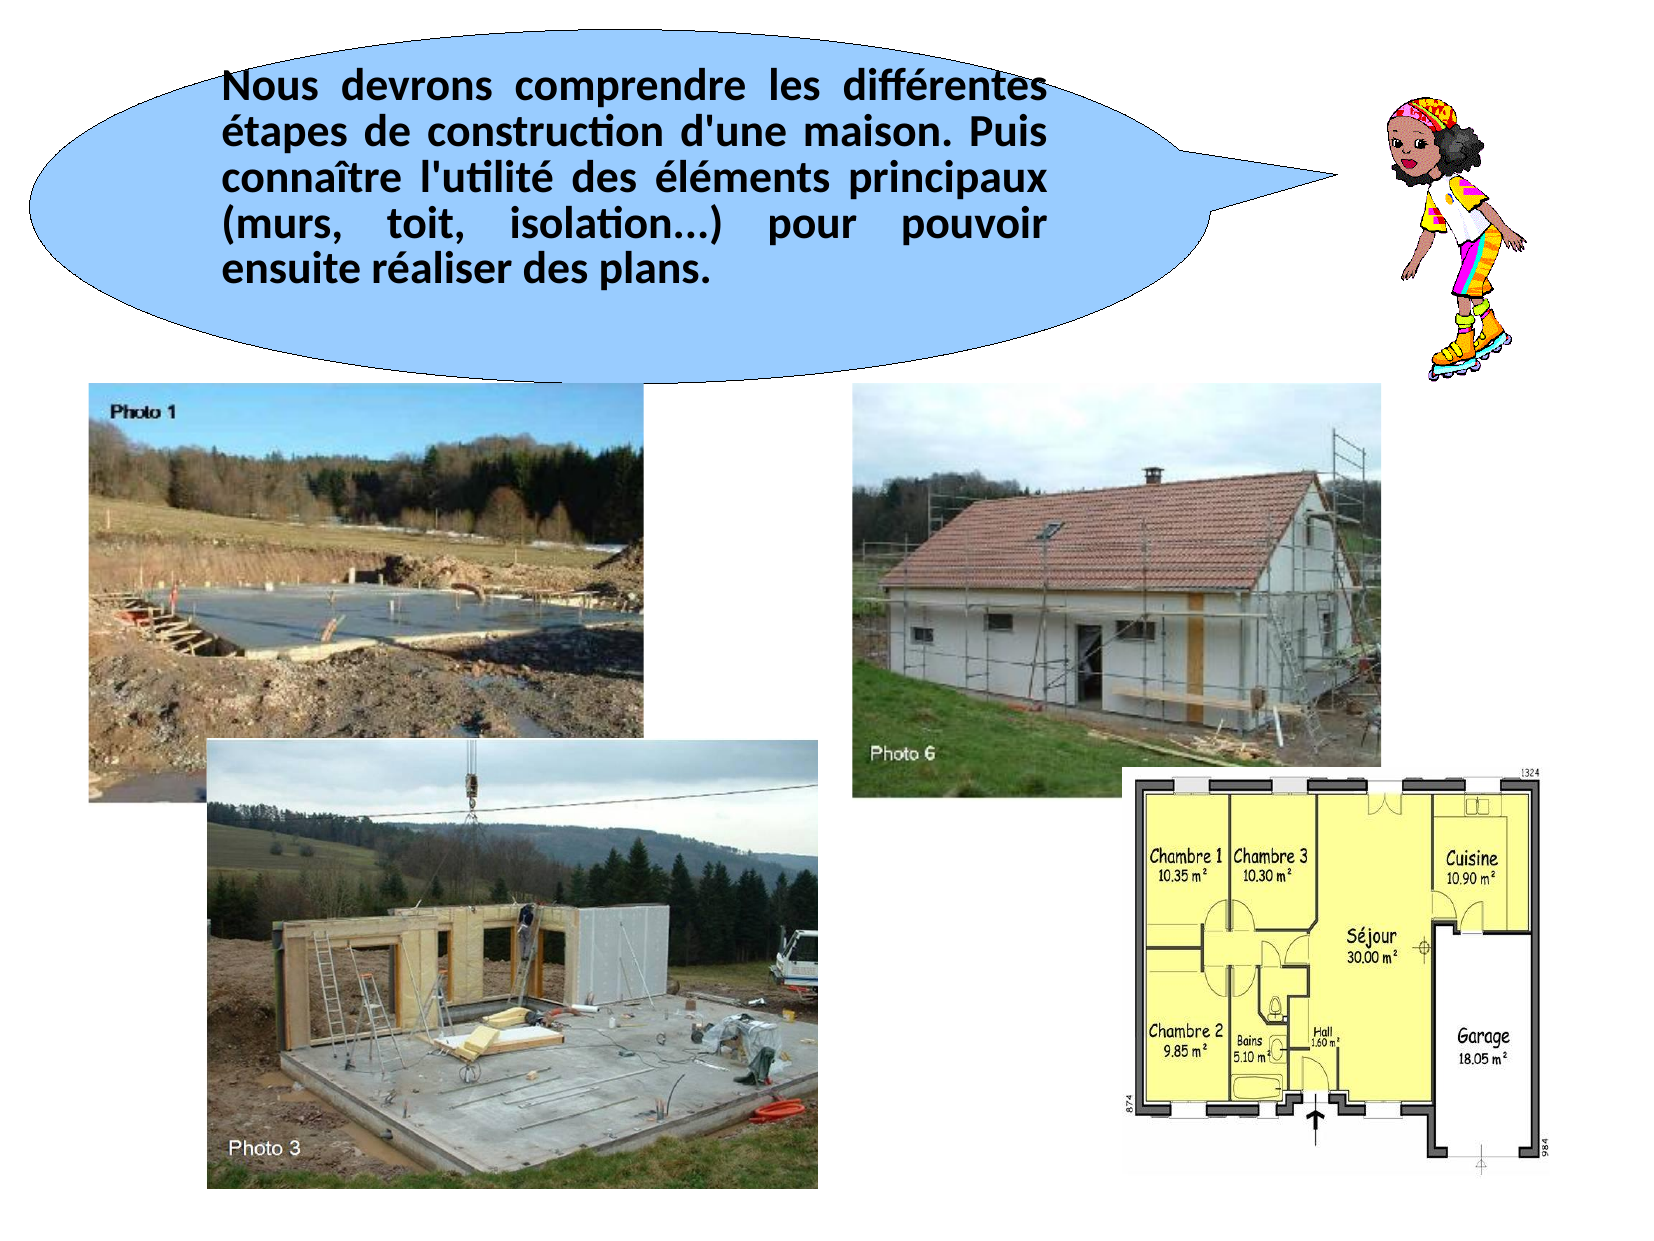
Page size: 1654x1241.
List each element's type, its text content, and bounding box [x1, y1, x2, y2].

text_box Nous devrons comprendre les différentes étapes de construction d'une maison. Puis connaître l'utilité des éléments principaux (murs, toit, isolation...) pour pouvoir ensuite réaliser des plans. [206, 59, 1063, 353]
picture [88, 383, 818, 1189]
picture [852, 383, 1550, 1189]
text_box [293, 29, 947, 59]
picture [1387, 97, 1527, 384]
text_box [287, 353, 954, 384]
text_box [1063, 89, 1338, 324]
text_box [29, 80, 206, 333]
